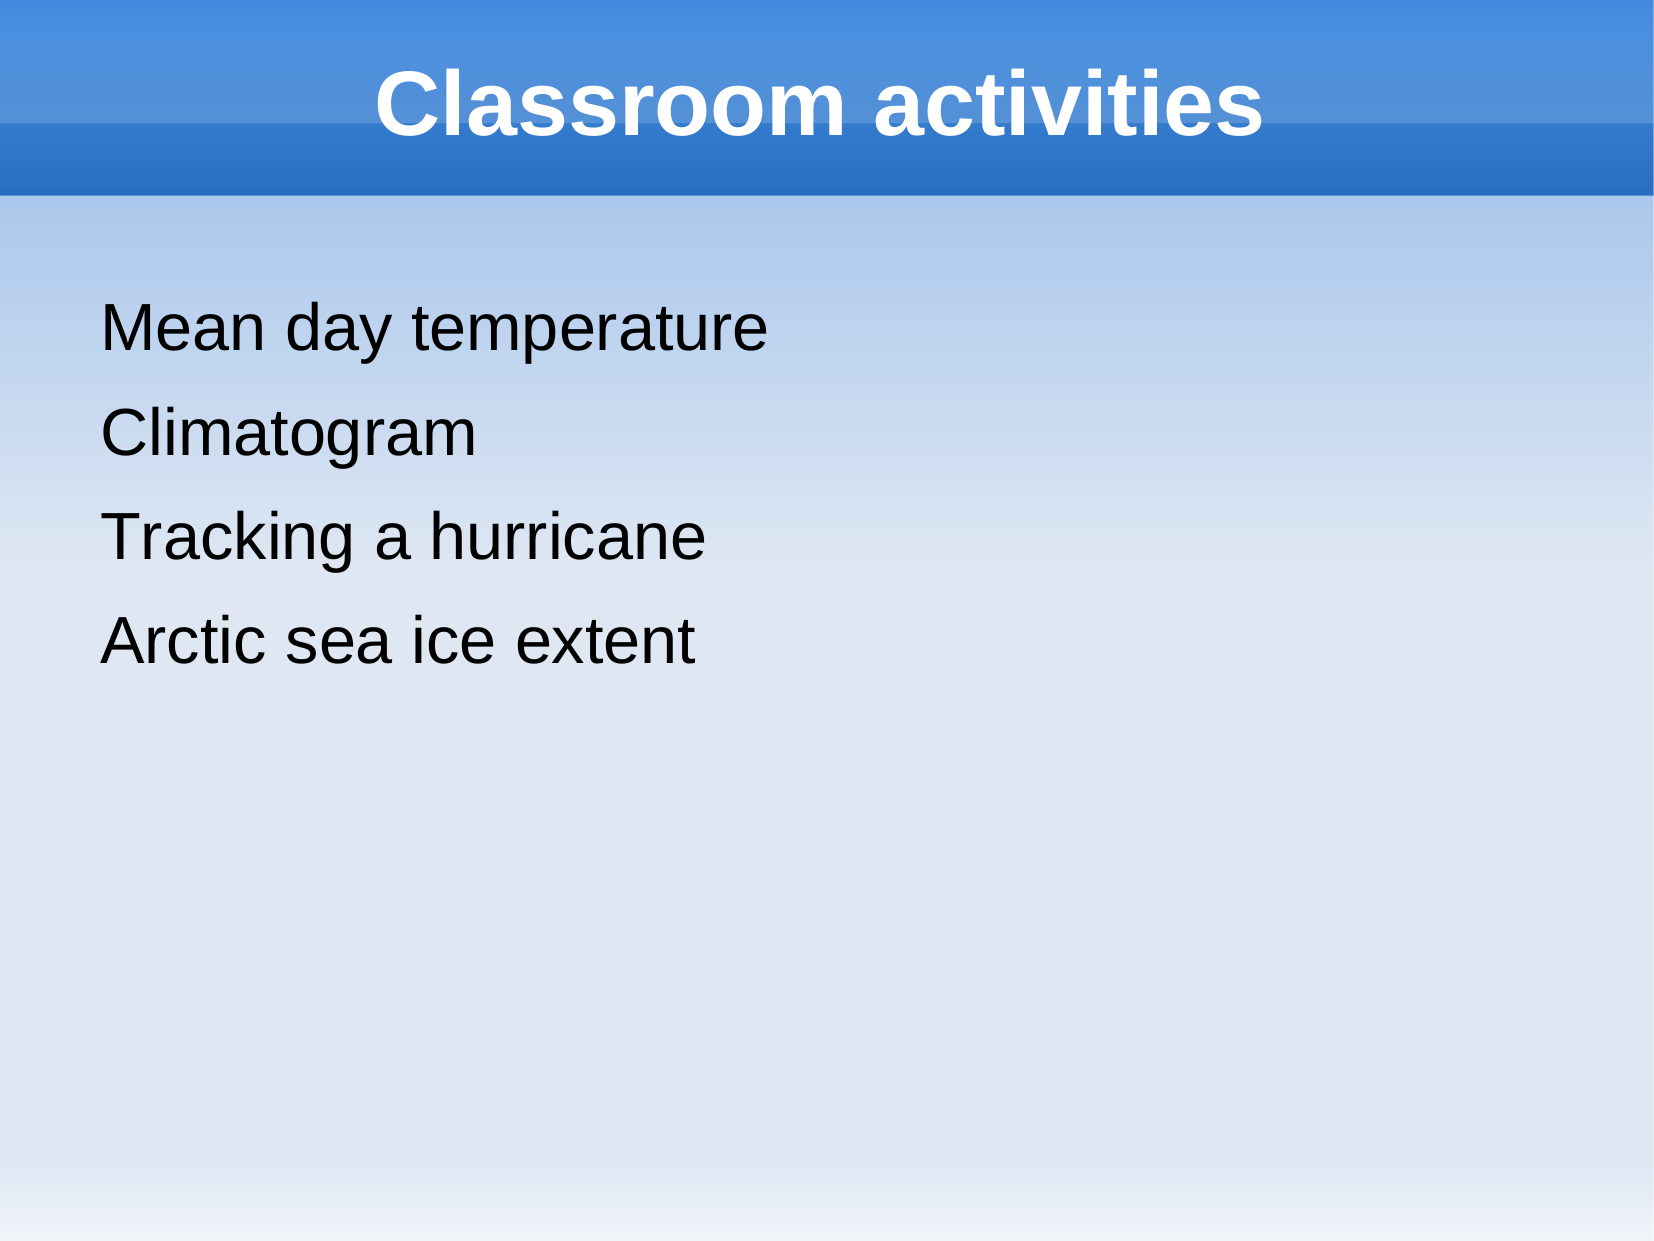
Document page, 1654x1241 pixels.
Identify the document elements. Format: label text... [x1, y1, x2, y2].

list Mean day temperature Climatogram Tracking a hurricane Arctic sea ice extent [82, 290, 1571, 1094]
title Classroom activities [76, 0, 1565, 208]
picture [0, 0, 1654, 1241]
